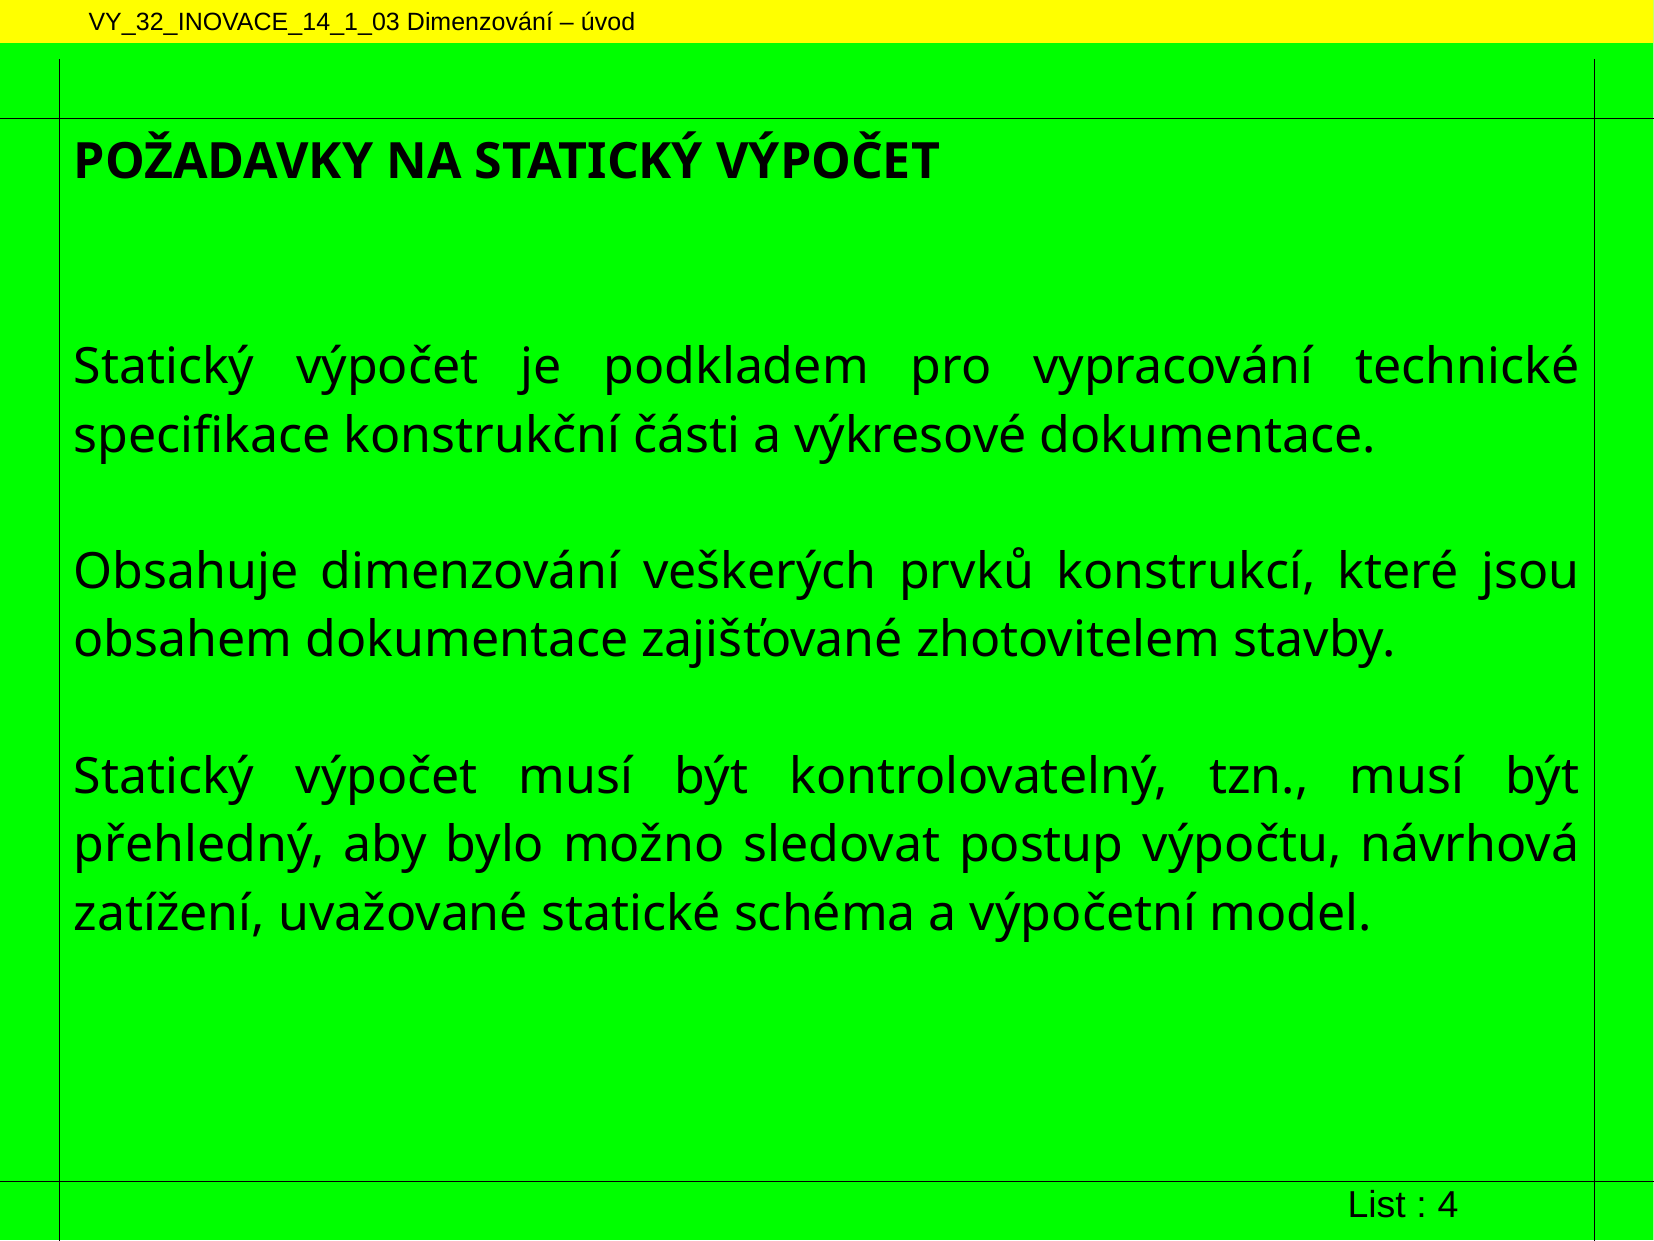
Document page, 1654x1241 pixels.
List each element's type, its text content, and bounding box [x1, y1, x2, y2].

text_box VY_32_INOVACE_14_1_03 Dimenzování – úvod [0, 0, 1654, 43]
text_box List : <číslo> [1357, 1176, 1599, 1241]
text_box POŽADAVKY NA STATICKÝ VÝPOČET Statický výpočet je podkladem pro vypracování technické specifikace konstrukční části a výkresové dokumentace. Obsahuje dimenzování veškerých prvků konstrukcí, které jsou obsahem dokumentace zajišťované zhotovitelem stavby. Statický výpočet musí být kontrolovatelný, tzn., musí být přehledný, aby bylo možno sledovat postup výpočtu, návrhová zatížení, uvažované statické schéma a výpočetní model. [59, 118, 1595, 884]
